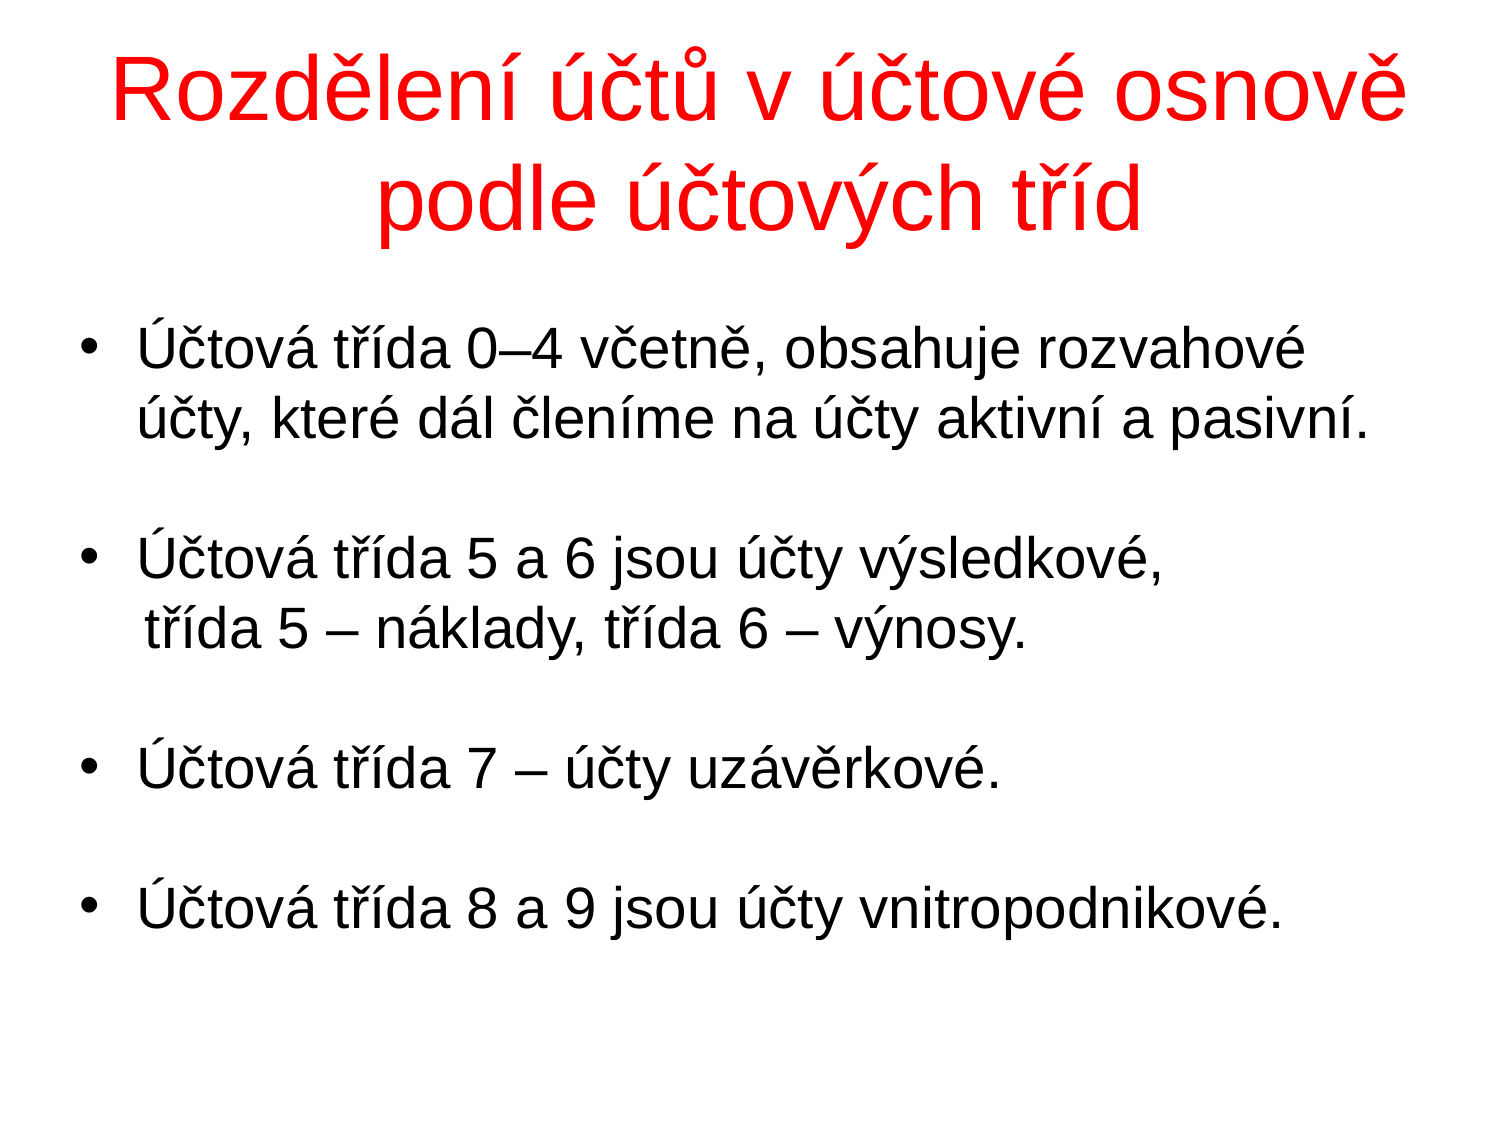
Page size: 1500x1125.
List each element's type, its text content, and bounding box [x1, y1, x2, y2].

title Rozdělení účtů v účtové osnově podle účtových tříd [85, 21, 1436, 257]
list Účtová třída 0–4 včetně, obsahuje rozvahové účty, které dál členíme na účty aktivní a pasivní. Účtová třída 5 a 6 jsou účty výsledkové, třída 5 – náklady, třída 6 – výnosy. Účtová třída 7 – účty uzávěrkové. Účtová třída 8 a 9 jsou účty vnitropodnikové. [64, 302, 1412, 1010]
